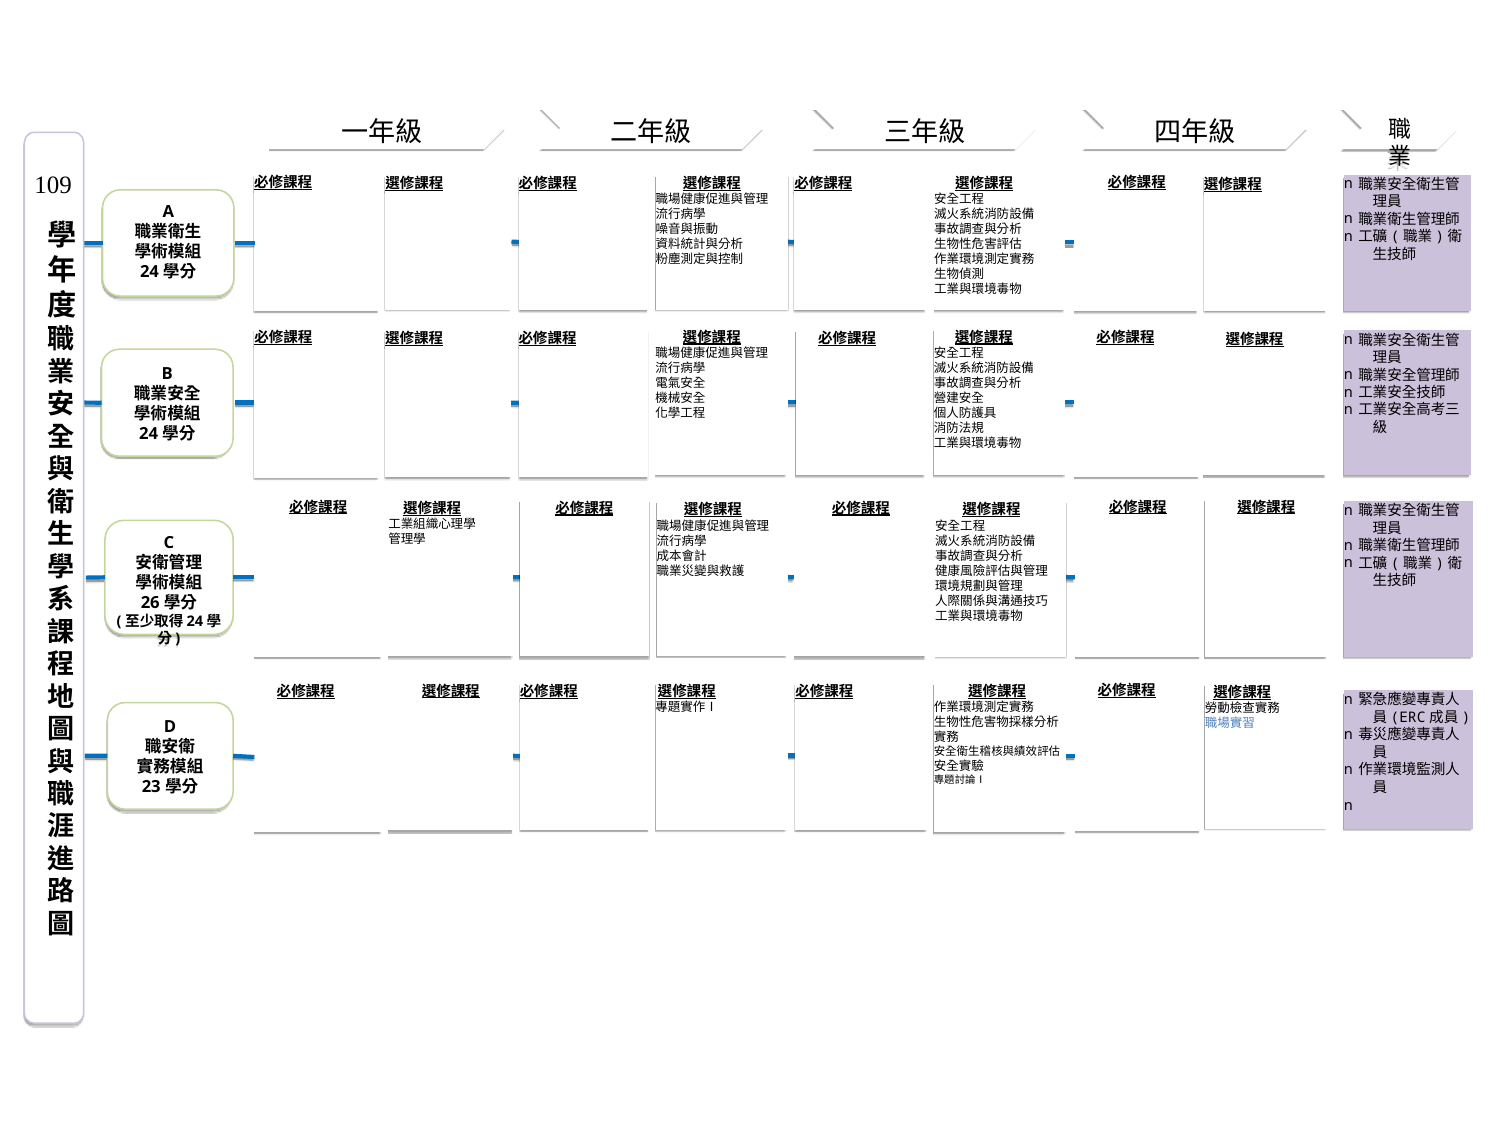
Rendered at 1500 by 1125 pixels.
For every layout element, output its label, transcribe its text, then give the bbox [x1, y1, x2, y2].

text_box 選修課程 專題實作Ⅰ [656, 682, 788, 830]
text_box 三年級 [812, 106, 1038, 150]
text_box 必修課程 [520, 499, 649, 656]
text_box 職業安全衛生管理員 職業衛生管理師 工礦(職業)衛生技師 [1344, 501, 1473, 657]
text_box 必修課程 [254, 328, 381, 478]
text_box 四年級 [1082, 106, 1308, 150]
text_box 必修課程 [254, 173, 381, 311]
text_box 必修課程 [1074, 328, 1199, 477]
text_box 學年度職業安全與衛生學系課程地圖與職涯進路圖 [24, 132, 84, 1024]
text_box 二年級 [539, 106, 764, 150]
text_box 必修課程 [519, 173, 648, 310]
text_box 職業 [1340, 106, 1459, 150]
text_box 必修課程 [1074, 173, 1199, 311]
text_box D 職安衛 實務模組 23學分 [107, 702, 234, 810]
text_box 選修課程 安全工程 滅火系統消防設備 事故調查與分析 生物性危害評估 作業環境測定實務 生物偵測 工業與環境毒物 [934, 174, 1065, 310]
text_box 職業安全衛生管理員 職業安全管理師 工業安全技師 工業安全高考三級 [1344, 330, 1471, 475]
text_box 必修課程 [254, 498, 382, 657]
text_box 選修課程 工業組織心理學 管理學 [388, 499, 513, 656]
text_box 選修課程 職場健康促進與管理 流行病學 噪音與振動 資料統計與分析 粉塵測定與控制 [656, 174, 788, 310]
text_box 選修課程 職場健康促進與管理 流行病學 電氣安全 機械安全 化學工程 [655, 328, 788, 475]
text_box 緊急應變專責人員(ERC成員) 毒災應變專責人員 作業環境監測人員 [1344, 690, 1473, 829]
text_box 必修課程 [254, 682, 382, 832]
text_box A 職業衛生 學術模組 24學分 [102, 189, 234, 297]
text_box 選修課程 [385, 329, 511, 477]
text_box 選修課程 [1204, 175, 1327, 311]
text_box 一年級 [269, 106, 506, 150]
text_box 職業安全衛生管理員 職業衛生管理師 工礦(職業)衛生技師 [1344, 175, 1471, 311]
text_box 必修課程 [796, 329, 926, 475]
text_box 選修課程 勞動檢查實務 職場實習 [1205, 683, 1328, 829]
text_box 選修課程 安全工程 滅火系統消防設備 事故調查與分析 營建安全 個人防護具 消防法規 工業與環境毒物 [934, 328, 1065, 475]
text_box 選修課程 [1205, 498, 1328, 657]
text_box 必修課程 [795, 682, 927, 830]
text_box 選修課程 [1203, 330, 1327, 475]
text_box 選修課程 [385, 174, 511, 310]
text_box C 安衛管理 學術模組 26學分 (至少取得24學分) [104, 520, 234, 635]
text_box B 職業安全 學術模組 24學分 [101, 349, 234, 457]
text_box 必修課程 [794, 173, 927, 310]
text_box 選修課程 [388, 681, 513, 830]
text_box 必修課程 [794, 499, 928, 656]
text_box 必修課程 [520, 682, 649, 830]
text_box 109 [29, 168, 77, 211]
text_box 必修課程 [1075, 498, 1201, 657]
text_box 必修課程 [519, 329, 648, 477]
text_box 選修課程 安全工程 滅火系統消防設備 事故調查與分析 健康風險評估與管理 環境規劃與管理 人際關係與溝通技巧 工業與環境毒物 [935, 500, 1066, 657]
text_box 選修課程 作業環境測定實務 生物性危害物採樣分析實務 安全衛生稽核與績效評估 安全實驗 專題討論Ⅰ [934, 682, 1066, 832]
text_box 選修課程 職場健康促進與管理 流行病學 成本會計 職業災變與救護 [657, 500, 788, 656]
text_box 必修課程 [1075, 681, 1200, 831]
